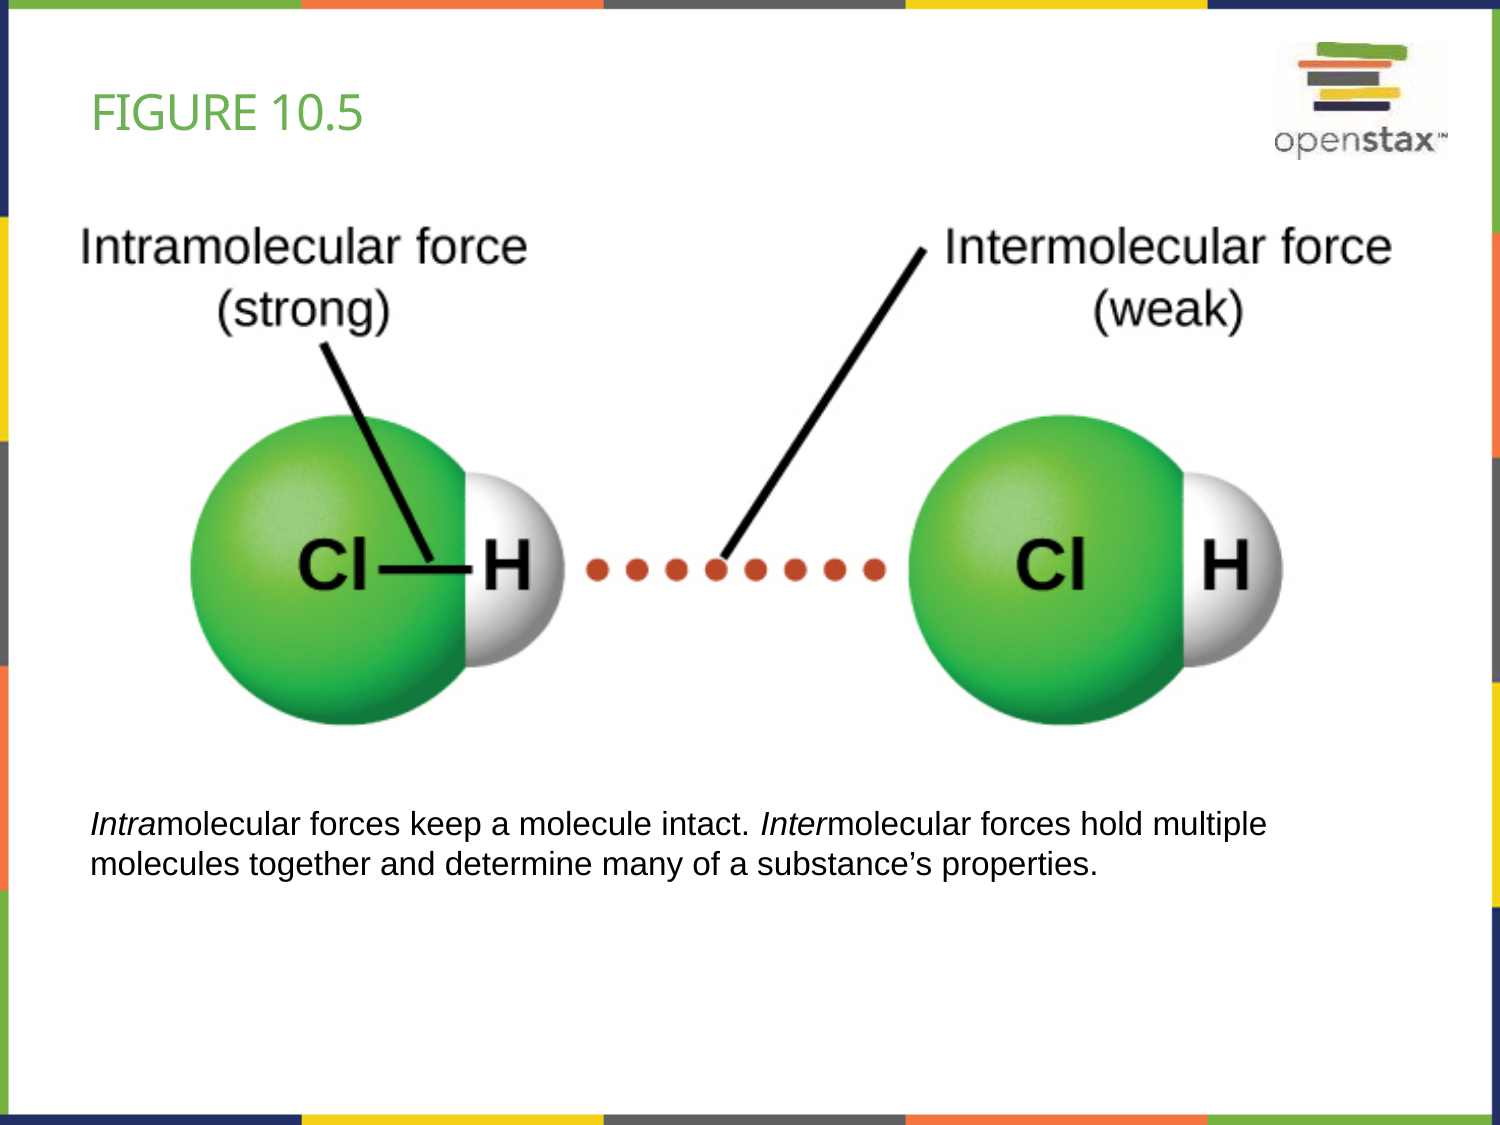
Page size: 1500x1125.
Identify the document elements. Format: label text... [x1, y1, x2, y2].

list Intramolecular forces keep a molecule intact. Intermolecular forces hold multiple molecules together and determine many of a substance’s properties. [75, 794, 1398, 986]
picture [0, 0, 1500, 1125]
title Figure 10.5 [75, 39, 1398, 148]
